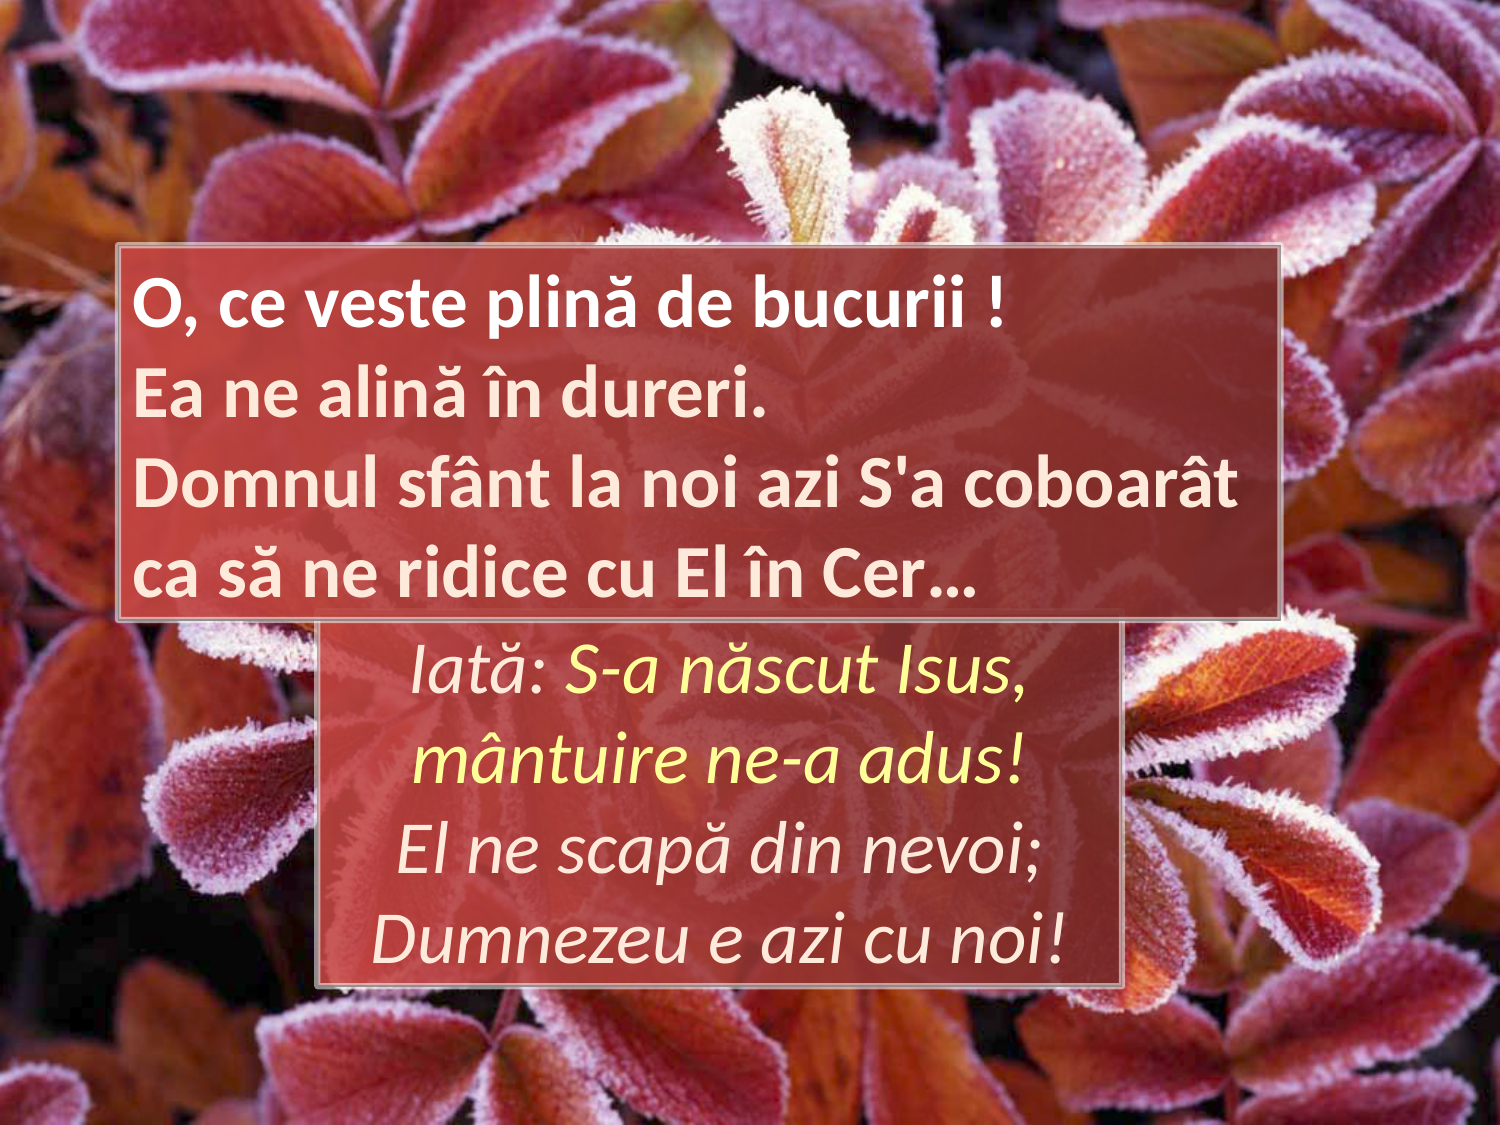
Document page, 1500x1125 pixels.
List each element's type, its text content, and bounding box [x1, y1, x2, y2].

picture [0, 0, 1500, 1125]
text_box Iată: S-a născut Isus, mântuire ne-a adus! El ne scapă din nevoi; Dumnezeu e azi cu noi! [317, 621, 1123, 987]
text_box O, ce veste plină de bucurii ! Ea ne alină în dureri. Domnul sfânt la noi azi S'a coboarât ca să ne ridice cu El în Cer… [118, 245, 1281, 621]
